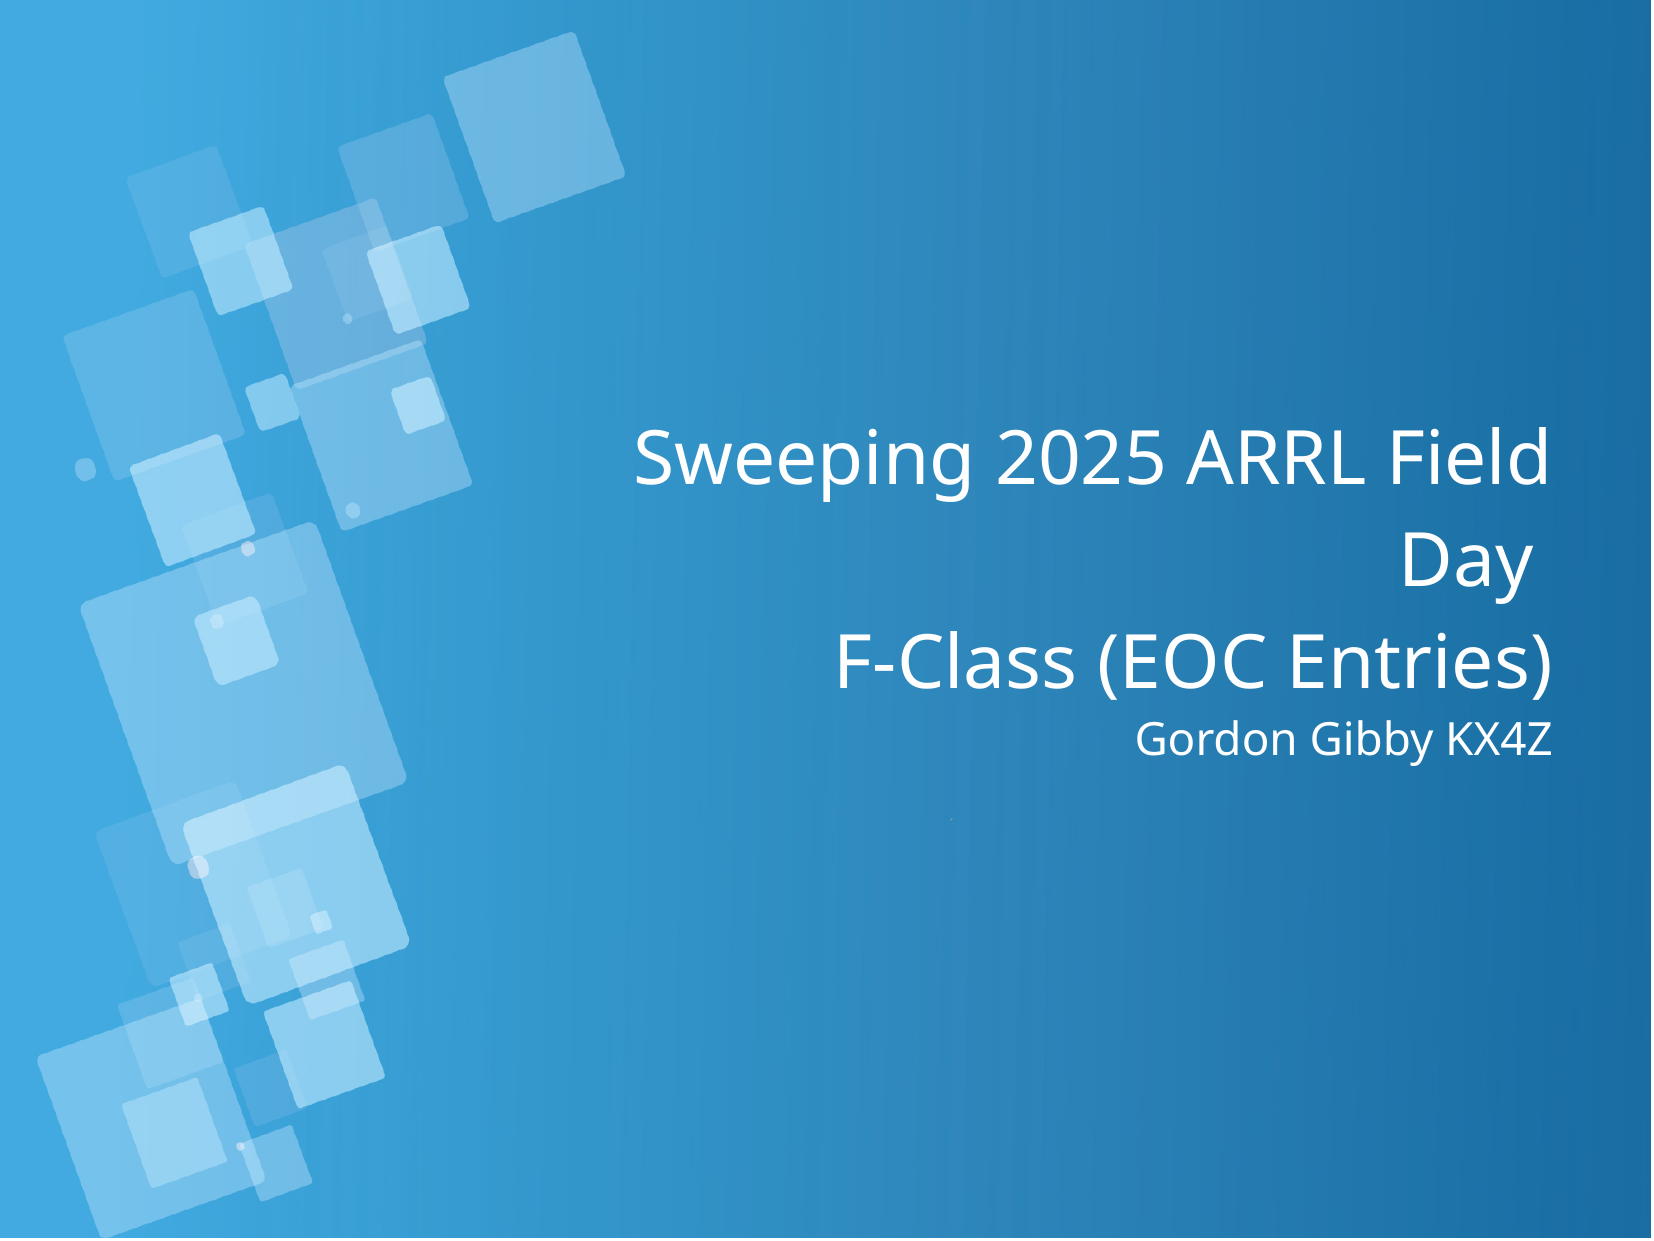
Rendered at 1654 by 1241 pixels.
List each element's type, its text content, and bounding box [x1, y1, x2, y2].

subtitle Gordon Gibby KX4Z [862, 680, 1554, 794]
picture [0, 0, 1651, 1238]
title Sweeping 2025 ARRL Field Day F-Class (EOC Entries) [525, 415, 1554, 699]
